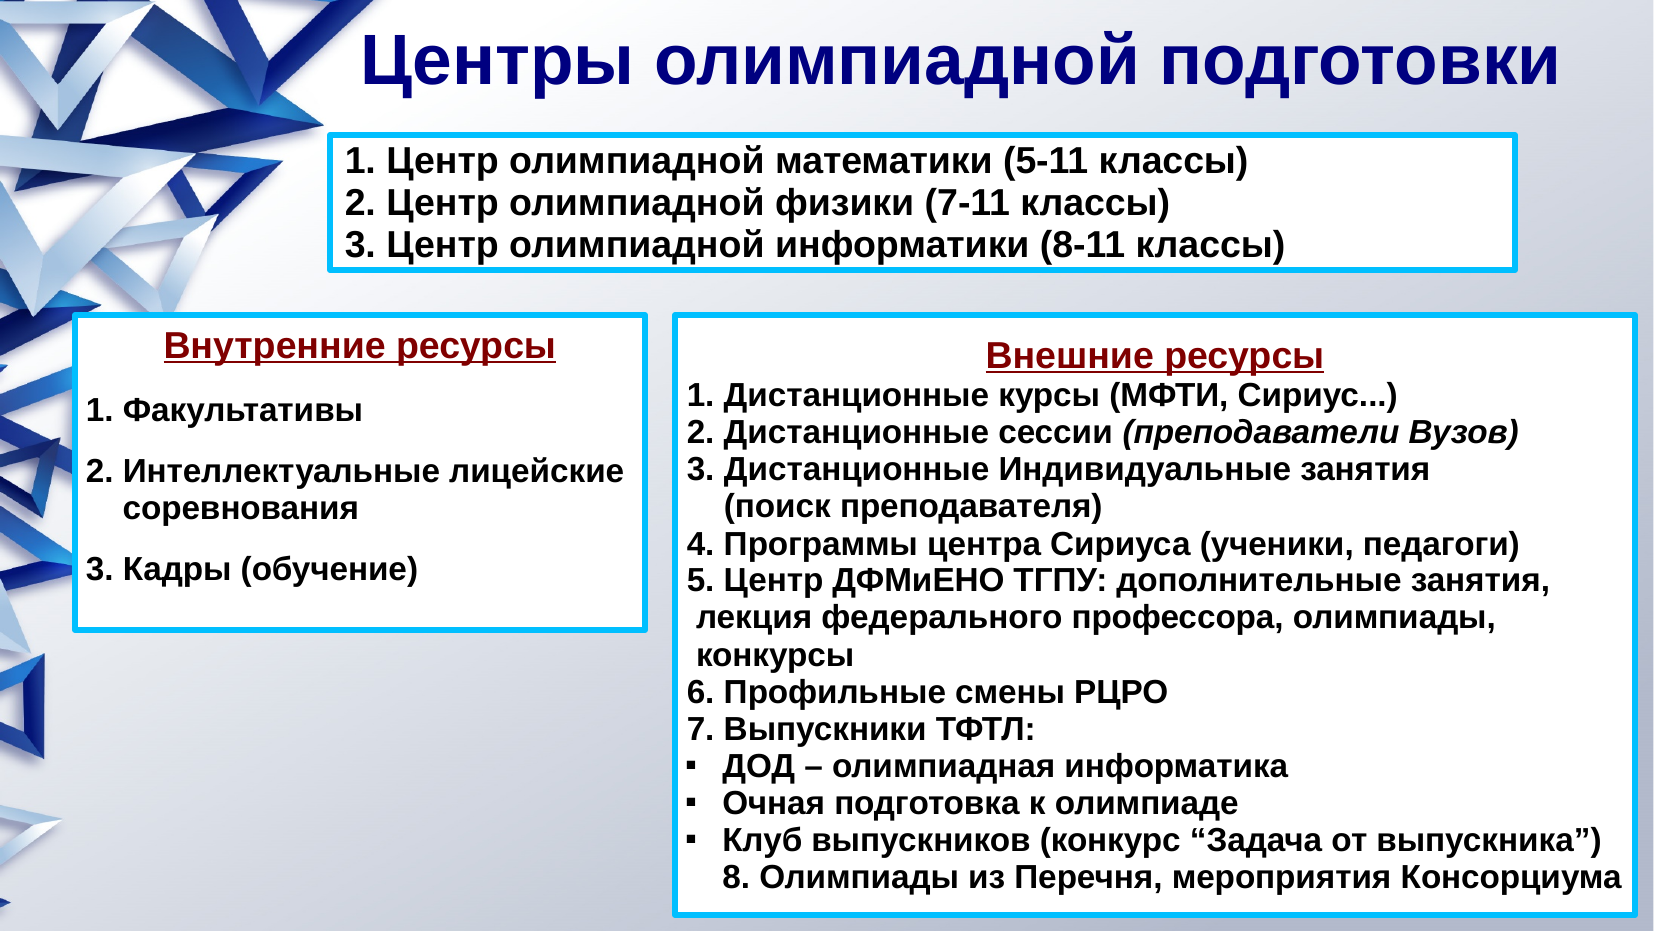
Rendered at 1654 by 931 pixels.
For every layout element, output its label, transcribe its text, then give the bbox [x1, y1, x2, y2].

text_box Внутренние ресурсы 1. Факультативы 2. Интеллектуальные лицейские соревнования 3. Кадры (обучение) [75, 315, 646, 631]
text_box 1. Центр олимпиадной математики (5-11 классы) 2. Центр олимпиадной физики (7-11 классы) 3. Центр олимпиадной информатики (8-11 классы) [330, 135, 1516, 271]
picture [0, 0, 1654, 931]
title Центры олимпиадной подготовки [360, 0, 1606, 151]
text_box Внешние ресурсы 1. Дистанционные курсы (МФТИ, Сириус...) 2. Дистанционные сессии (преподаватели Вузов) 3. Дистанционные Индивидуальные занятия (поиск преподавателя) 4. Программы центра Сириуса (ученики, педагоги) 5. Центр ДФМиЕНО ТГПУ: дополнительные занятия, лекция федерального профессора, олимпиады, конкурсы 6. Профильные смены РЦРО 7. Выпускники ТФТЛ: ДОД – олимпиадная информатика Очная подготовка к олимпиаде Клуб выпускников (конкурс “Задача от выпускника”) 8. Олимпиады из Перечня, мероприятия Консорциума [675, 315, 1636, 916]
